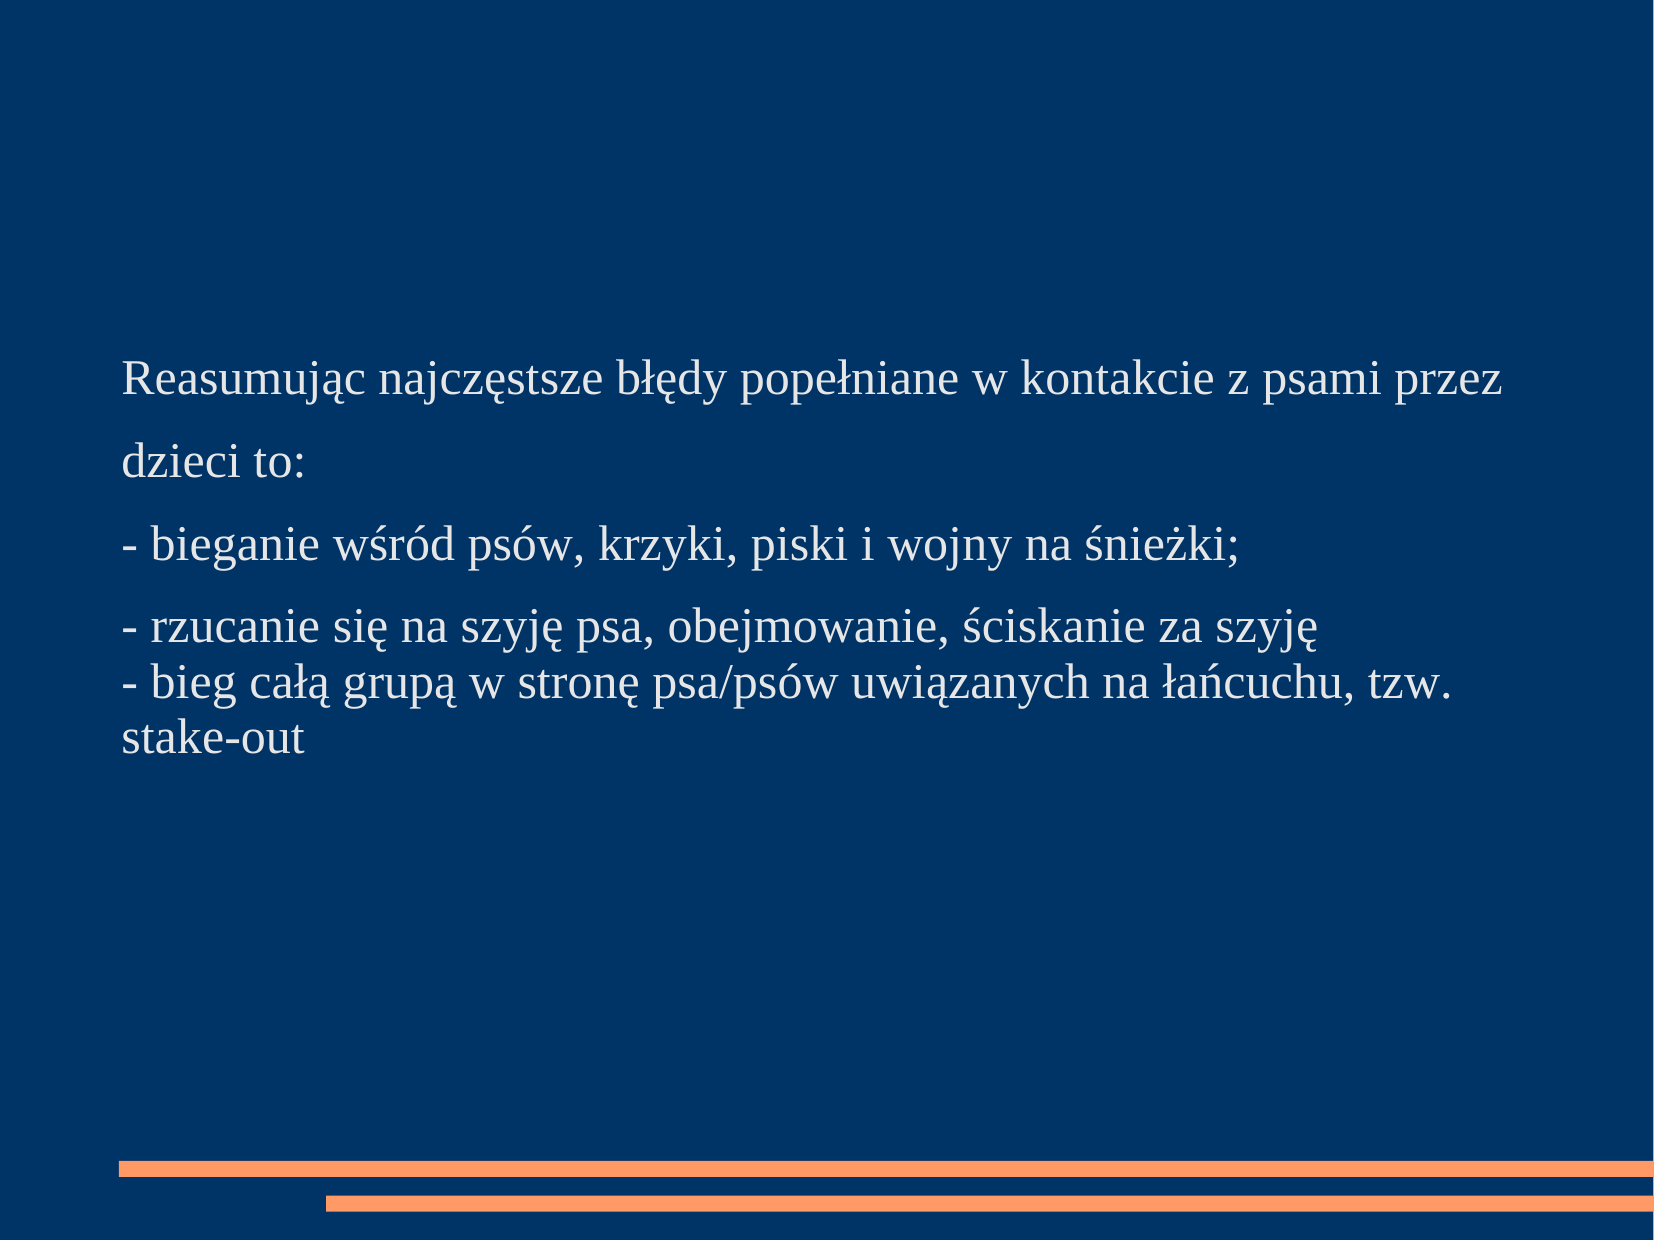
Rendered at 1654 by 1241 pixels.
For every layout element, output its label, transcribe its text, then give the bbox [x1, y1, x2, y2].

list Reasumując najczęstsze błędy popełniane w kontakcie z psami przez dzieci to: - bieganie wśród psów, krzyki, piski i wojny na śnieżki; - rzucanie się na szyję psa, obejmowanie, ściskanie za szyję - bieg całą grupą w stronę psa/psów uwiązanych na łańcuchu, tzw. stake-out [121, 322, 1561, 1132]
